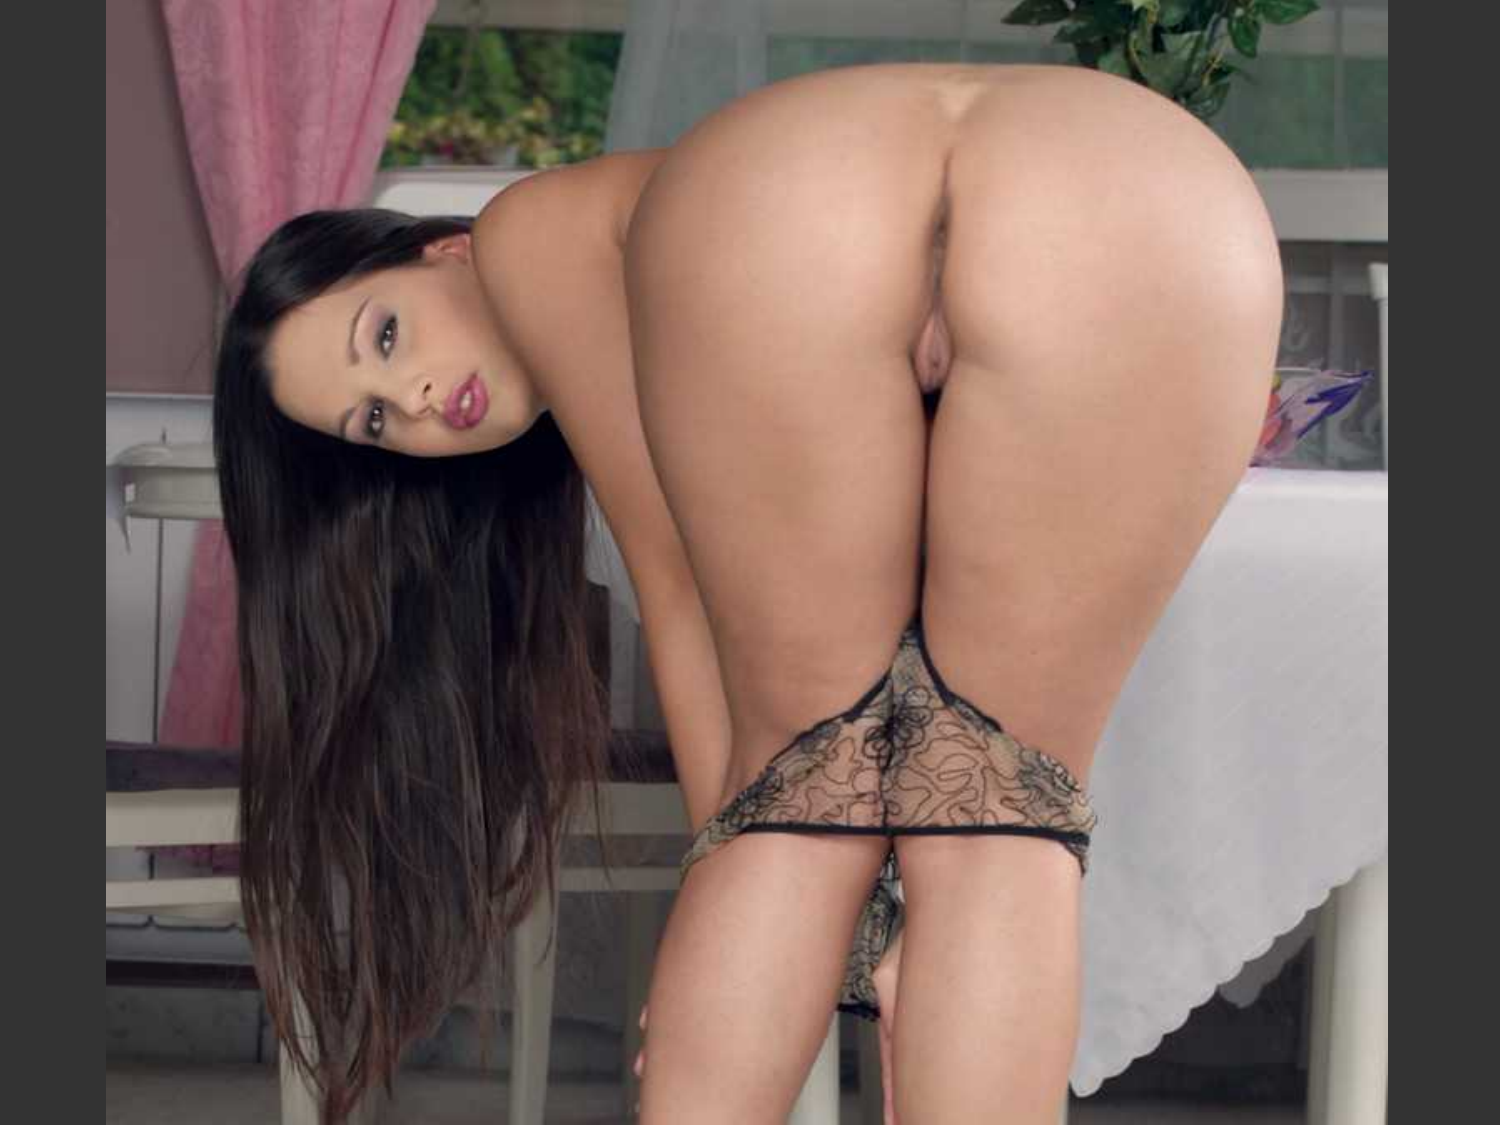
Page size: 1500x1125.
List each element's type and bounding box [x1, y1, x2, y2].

picture [106, 0, 1388, 1125]
